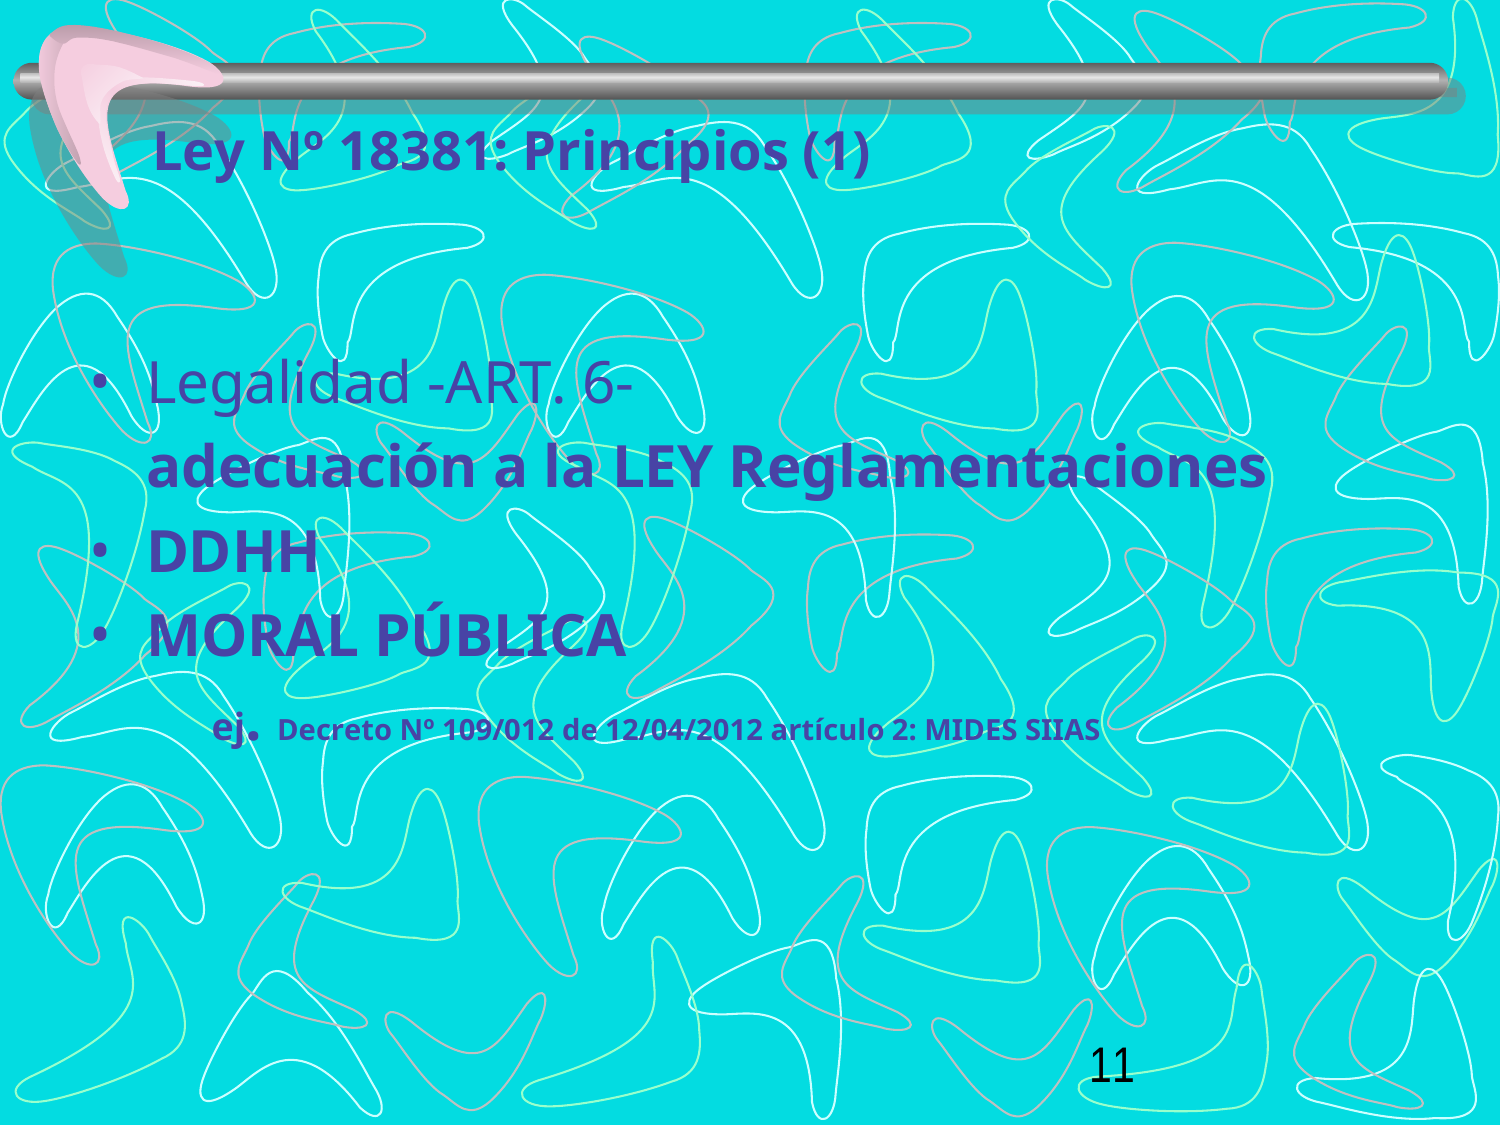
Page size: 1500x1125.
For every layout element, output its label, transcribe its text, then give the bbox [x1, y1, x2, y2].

title Ley Nº 18381: Principios (1) [137, 99, 1388, 288]
list Legalidad -ART. 6- adecuación a la LEY Reglamentaciones DDHH MORAL PÚBLICA ej. Decreto Nº 109/012 de 12/04/2012 artículo 2: MIDES SIIAS [75, 337, 1363, 976]
